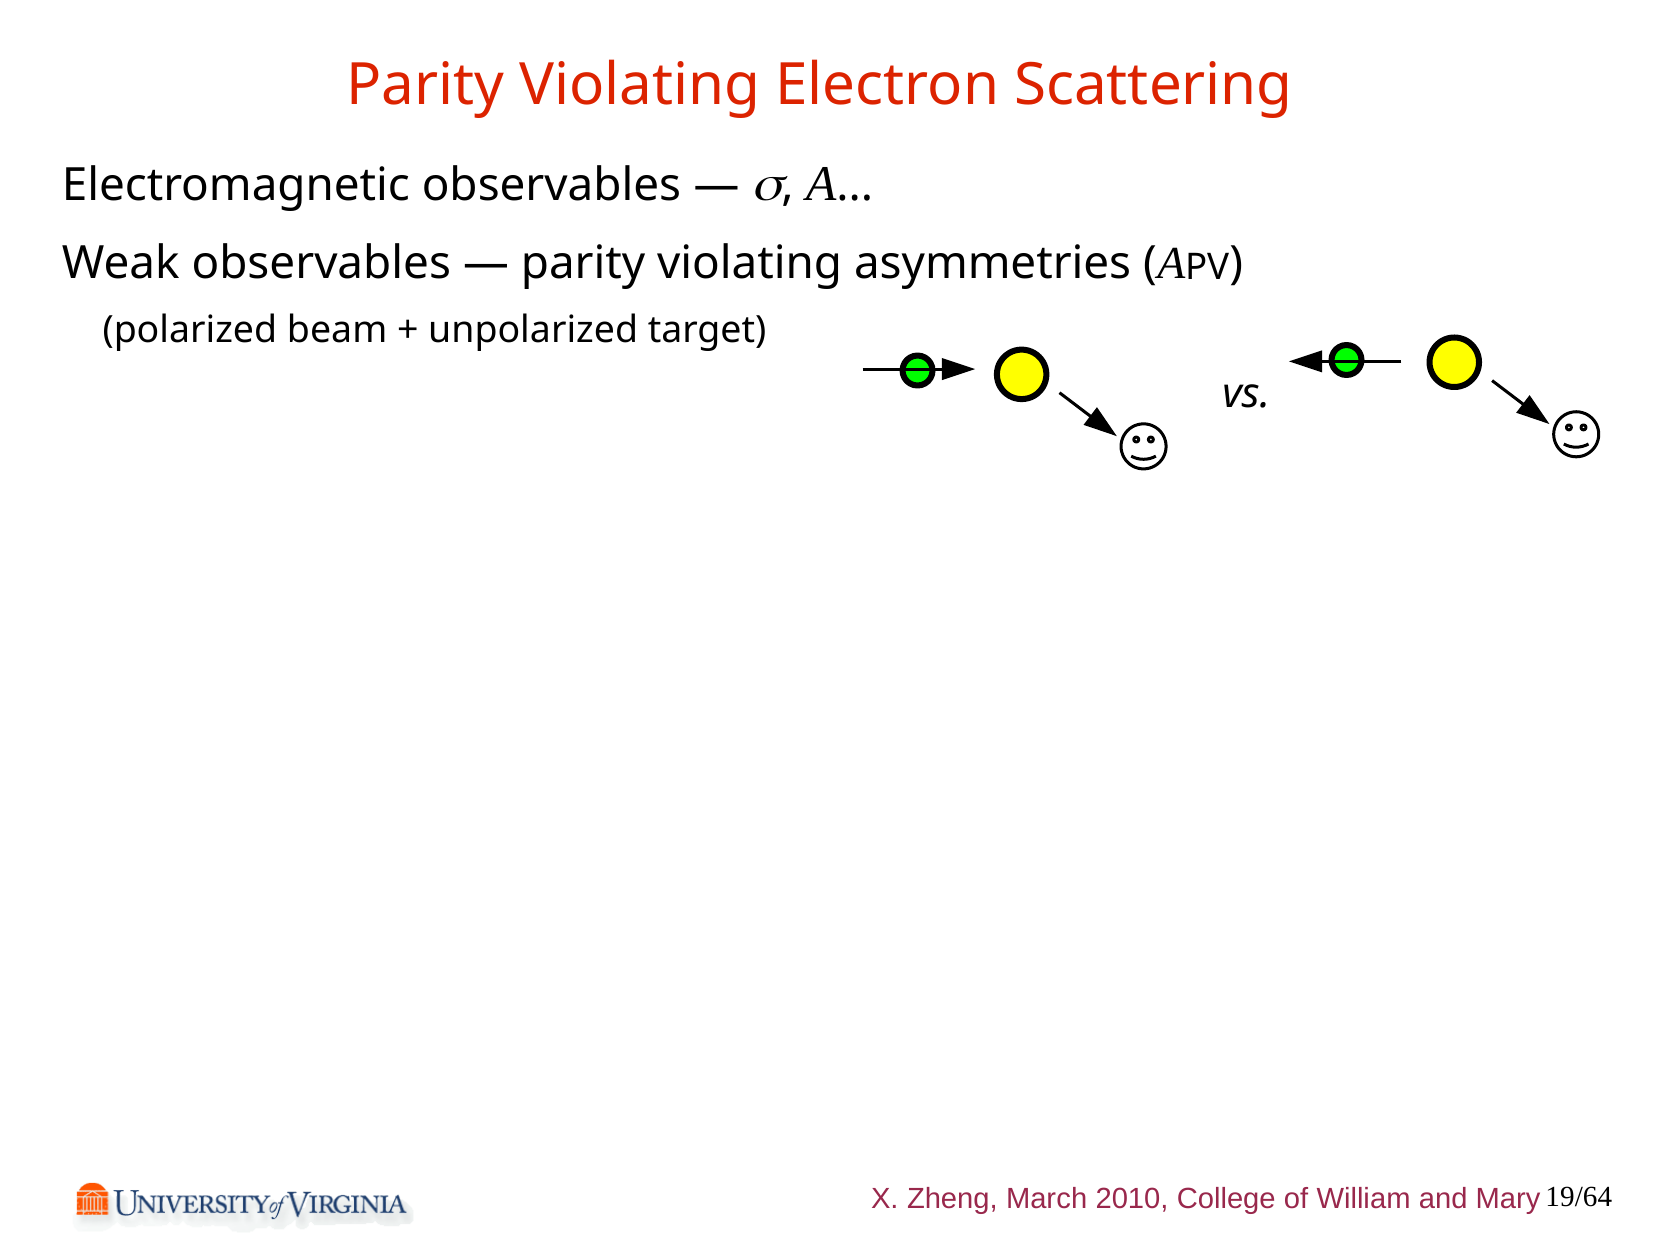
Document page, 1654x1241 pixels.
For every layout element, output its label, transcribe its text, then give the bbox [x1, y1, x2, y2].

text_box [1331, 363, 1362, 376]
text_box [1331, 345, 1362, 360]
text_box Electromagnetic observables — s, A... Weak observables — parity violating asymmetries (APV) (polarized beam + unpolarized target) [45, 144, 1651, 459]
text_box [902, 355, 933, 368]
picture [53, 1165, 427, 1241]
text_box [902, 371, 933, 386]
title Parity Violating Electron Scattering [113, 38, 1525, 126]
